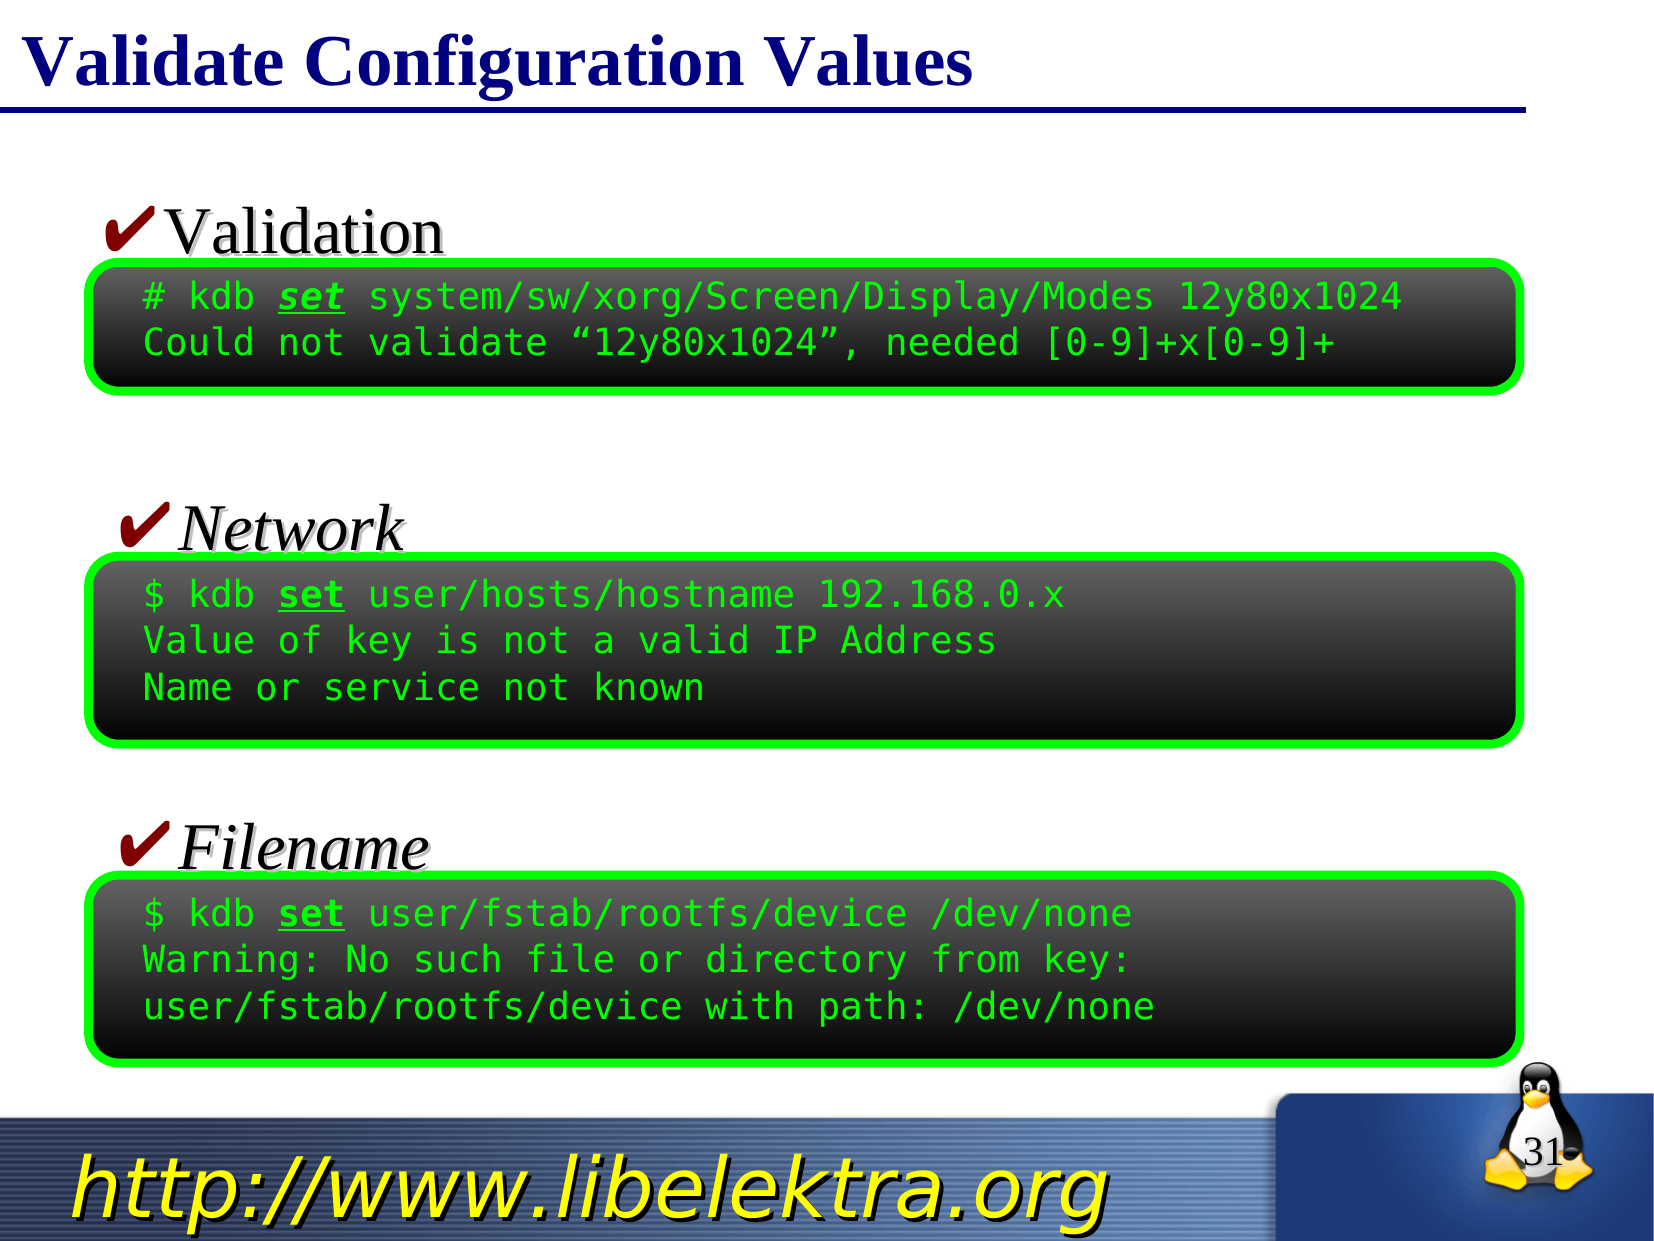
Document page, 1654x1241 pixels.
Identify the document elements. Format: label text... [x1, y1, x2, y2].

text_box [88, 556, 1521, 745]
text_box Validate Configuration Values [21, 14, 1611, 111]
text_box [88, 262, 1521, 392]
text_box $ kdb set user/fstab/rootfs/device /dev/none Warning: No such file or directory from key: user/fstab/rootfs/device with path: /dev/none [142, 888, 1489, 1051]
text_box Validation [104, 188, 1071, 264]
text_box Filename [104, 797, 666, 886]
text_box Network [104, 478, 666, 567]
text_box # kdb set system/sw/xorg/Screen/Display/Modes 12y80x1024 Could not validate “12y80x1024”, needed [0-9]+x[0-9]+ [142, 271, 1489, 383]
picture [0, 1061, 1654, 1241]
text_box <Nummer> [1370, 1122, 1565, 1178]
text_box [88, 875, 1521, 1063]
text_box $ kdb set user/hosts/hostname 192.168.0.x Value of key is not a valid IP Address Name or service not known [142, 569, 1489, 732]
